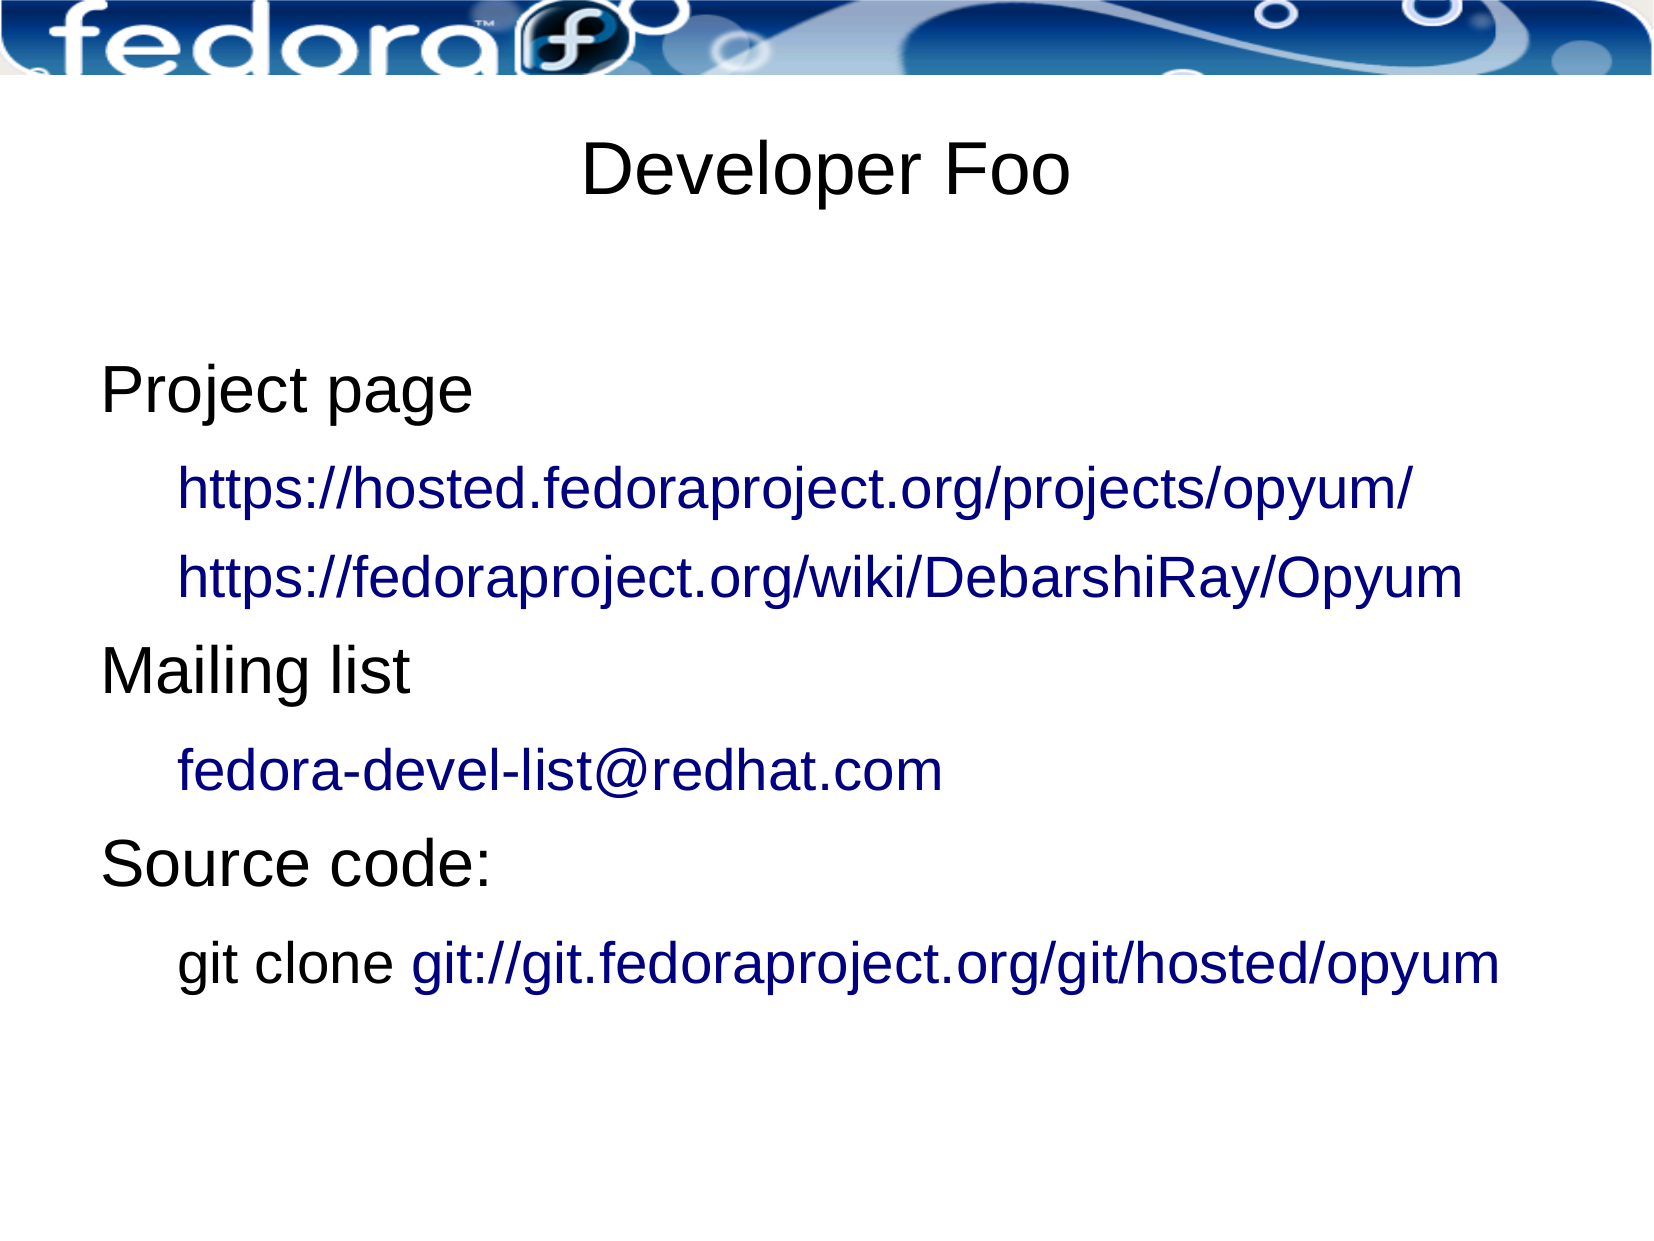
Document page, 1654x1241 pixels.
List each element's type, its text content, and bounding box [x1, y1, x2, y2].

list Project page https://hosted.fedoraproject.org/projects/opyum/ https://fedoraproject.org/wiki/DebarshiRay/Opyum Mailing list fedora-devel-list@redhat.com Source code: git clone git://git.fedoraproject.org/git/hosted/opyum [82, 351, 1571, 1126]
title Developer Foo [82, 75, 1571, 263]
picture [0, 0, 1654, 76]
